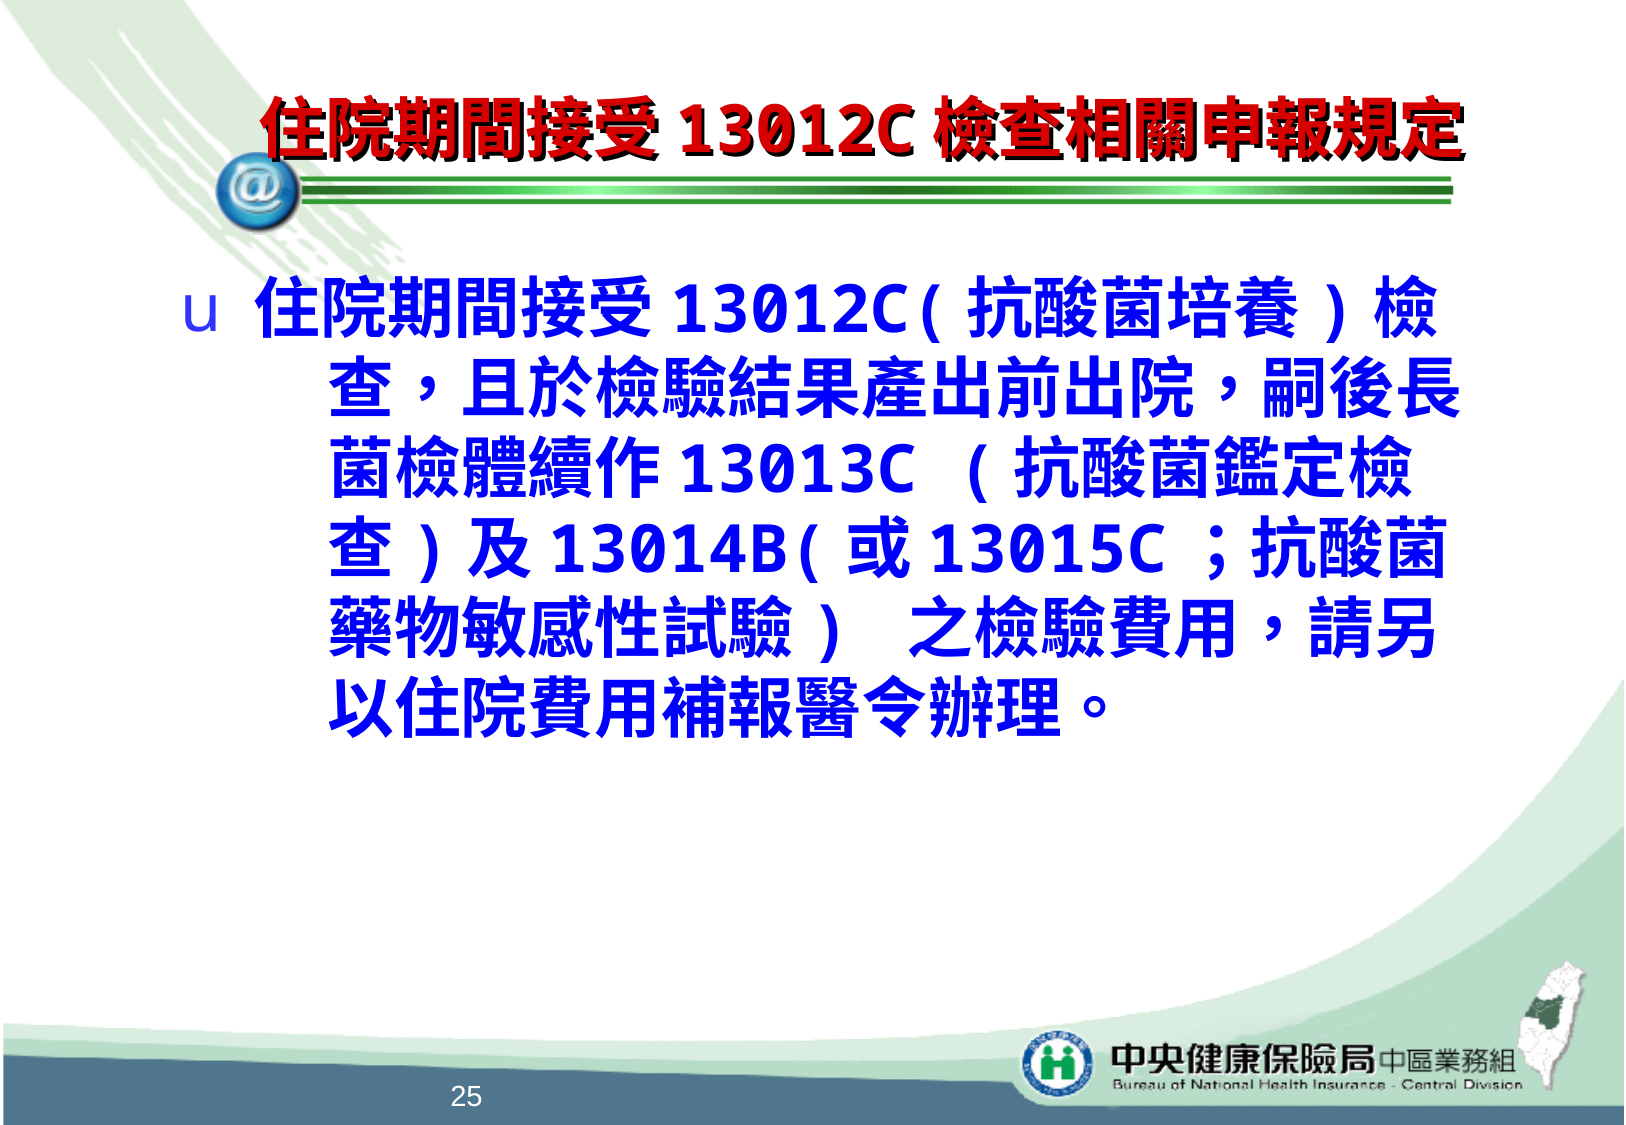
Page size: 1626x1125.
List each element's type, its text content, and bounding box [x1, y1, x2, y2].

list 住院期間接受13012C(抗酸菌培養)檢查，且於檢驗結果產出前出院，嗣後長菌檢體續作13013C (抗酸菌鑑定檢查)及13014B(或13015C；抗酸菌藥物敏感性試驗) 之檢驗費用，請另以住院費用補報醫令辦理。 [165, 257, 1499, 997]
text_box [435, 1065, 815, 1125]
title 住院期間接受13012C檢查相關申報規定 [162, 32, 1562, 221]
